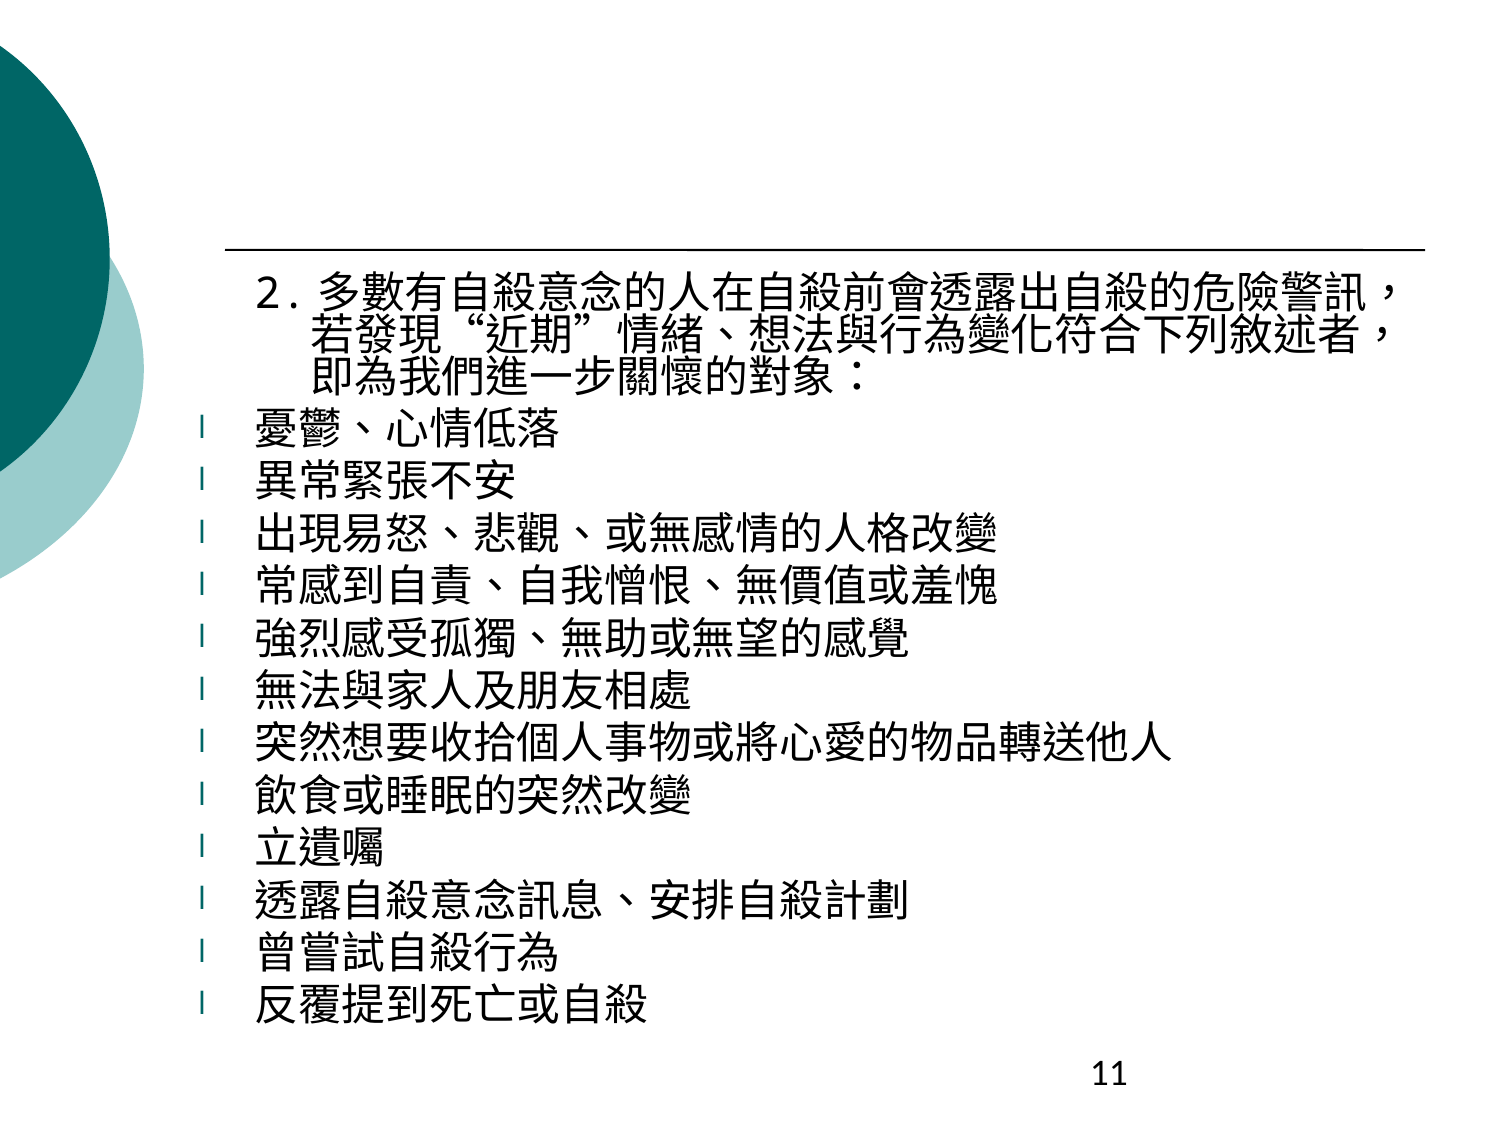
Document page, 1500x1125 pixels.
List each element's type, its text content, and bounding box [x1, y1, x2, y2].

list 2.多數有自殺意念的人在自殺前會透露出自殺的危險警訊，若發現“近期”情緒、想法與行為變化符合下列敘述者，即為我們進一步關懷的對象： 憂鬱、心情低落 異常緊張不安 出現易怒、悲觀、或無感情的人格改變 常感到自責、自我憎恨、無價值或羞愧 強烈感受孤獨、無助或無望的感覺 無法與家人及朋友相處 突然想要收拾個人事物或將心愛的物品轉送他人 飲食或睡眠的突然改變 立遺囑 透露自殺意念訊息、安排自殺計劃 曾嘗試自殺行為 反覆提到死亡或自殺 [183, 267, 1459, 1083]
text_box 11 [1074, 1025, 1426, 1101]
